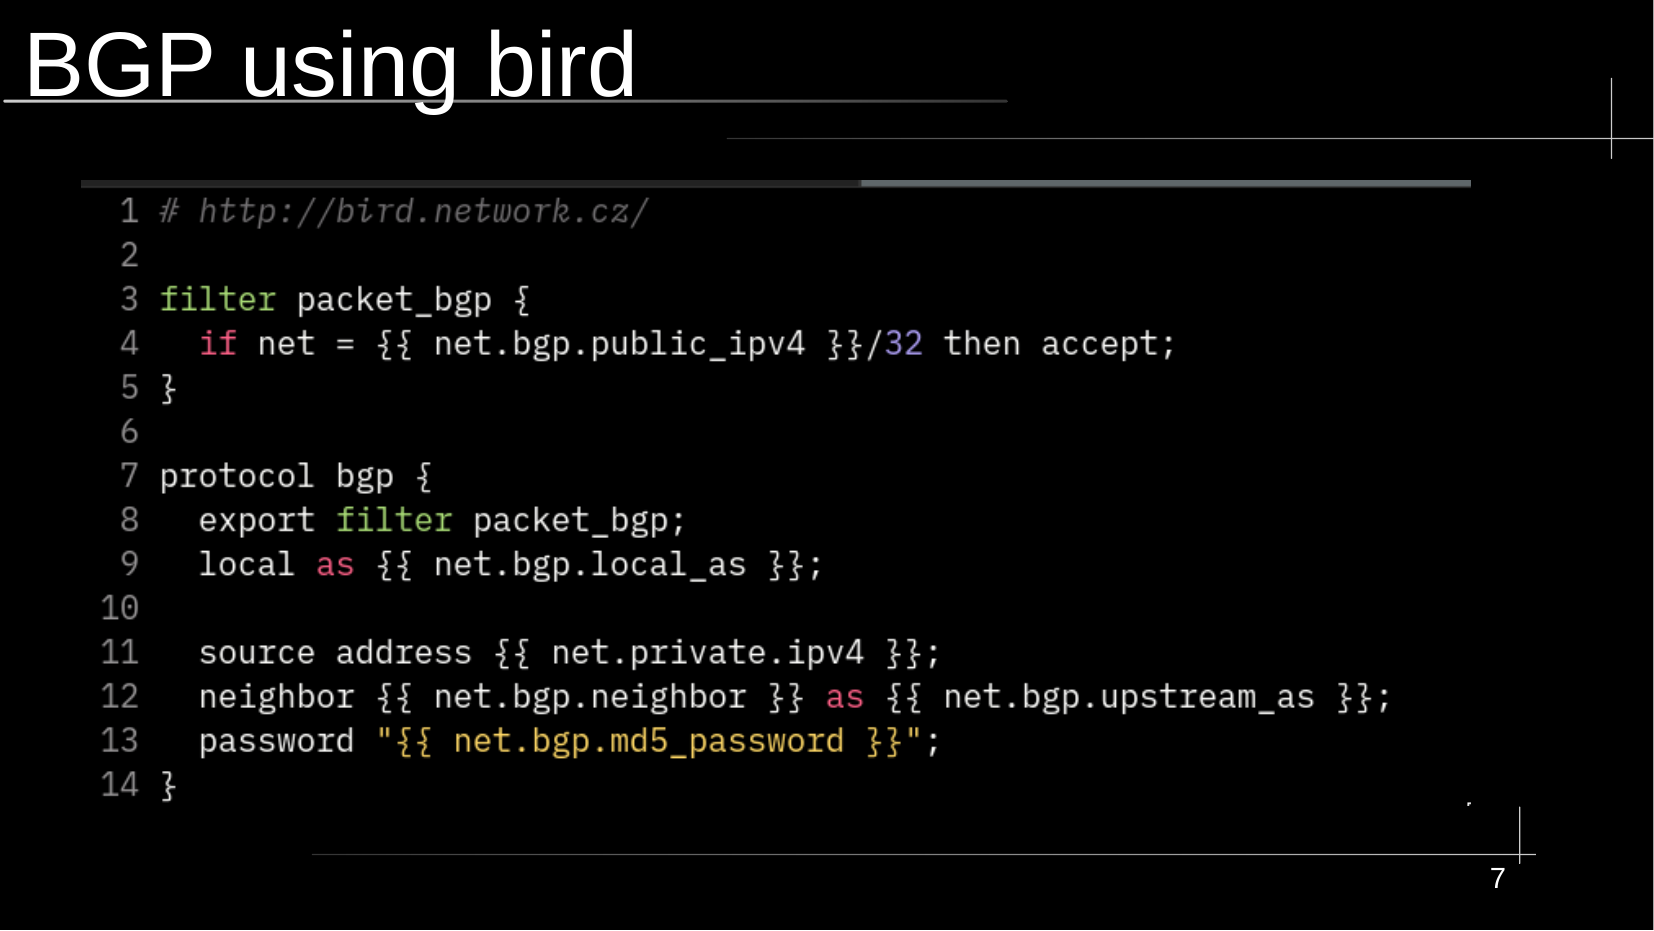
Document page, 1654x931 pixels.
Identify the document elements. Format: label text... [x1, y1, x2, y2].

title BGP using bird [23, 11, 1589, 119]
picture [81, 180, 1471, 806]
